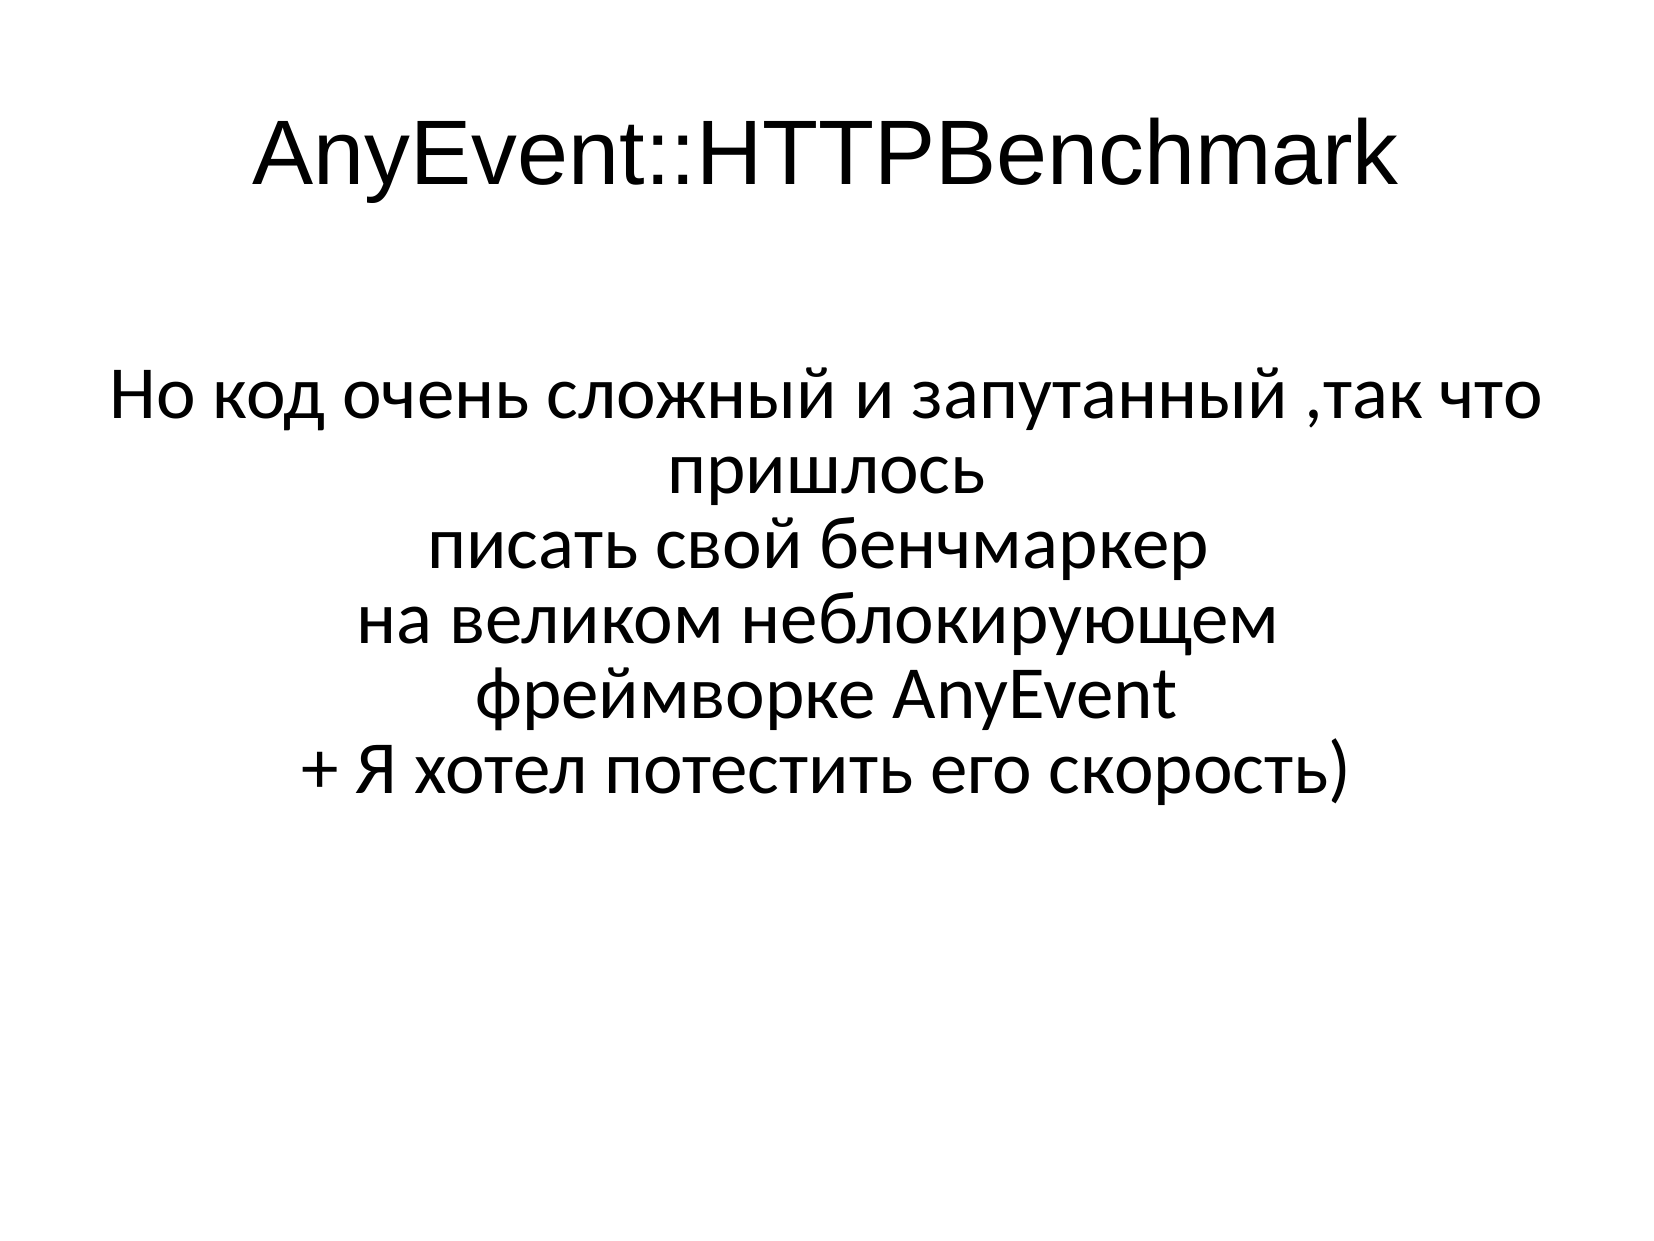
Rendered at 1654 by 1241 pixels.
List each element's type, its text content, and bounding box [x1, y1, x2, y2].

subtitle Но код очень сложный и запутанный ,так что пришлось писать свой бенчмаркер на великом неблокирующем фреймворке AnyEvent + Я хотел потестить его скорость) [82, 297, 1571, 1102]
title AnyEvent::HTTPBenchmark [82, 56, 1571, 250]
